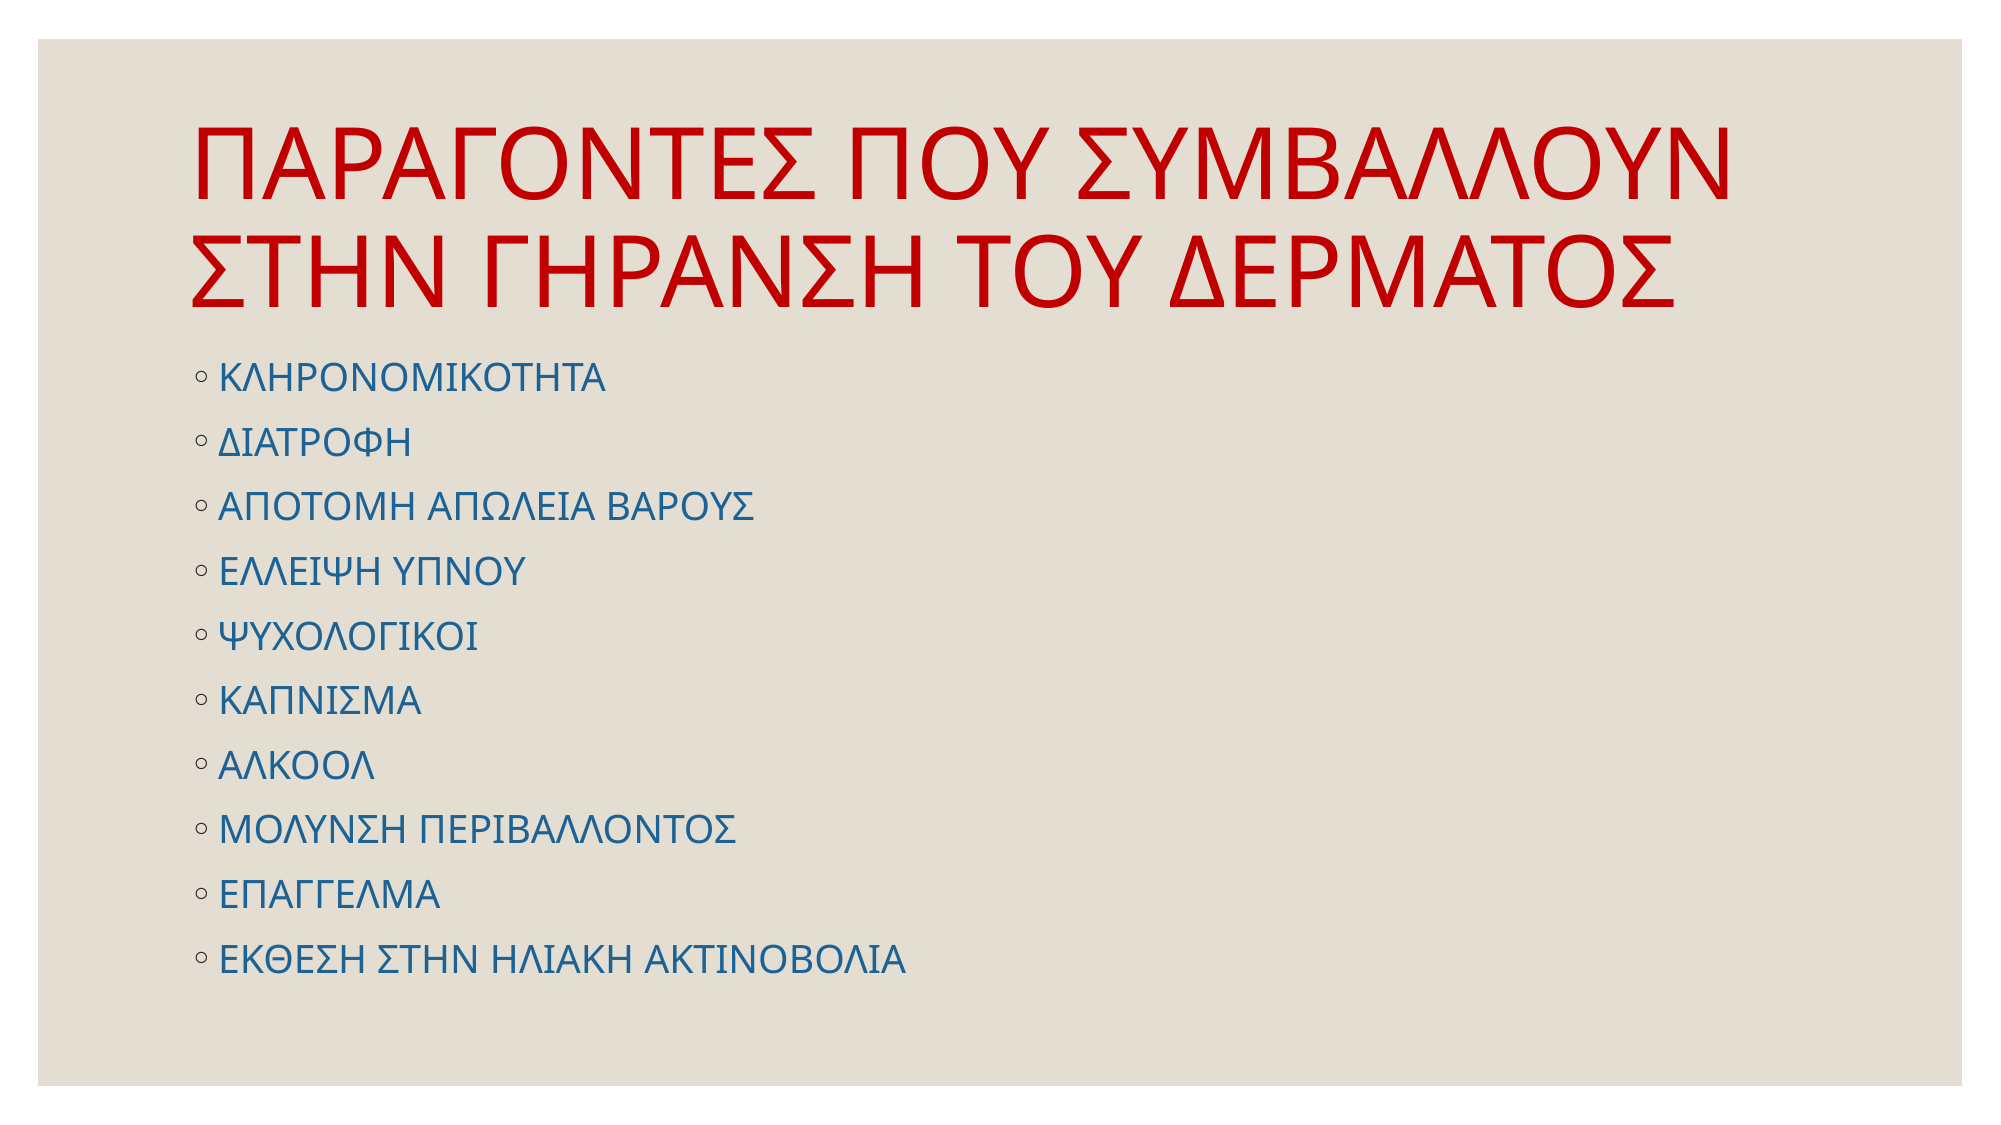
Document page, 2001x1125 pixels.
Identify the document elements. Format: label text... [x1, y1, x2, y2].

title ΠΑΡΑΓΟΝΤΕΣ ΠΟΥ ΣΥΜΒΑΛΛΟΥΝ ΣΤΗΝ ΓΗΡΑΝΣΗ ΤΟΥ ΔΕΡΜΑΤΟΣ [174, 105, 1825, 331]
list ΚΛΗΡΟΝΟΜΙΚΟΤΗΤΑ ΔΙΑΤΡΟΦΗ ΑΠΟΤΟΜΗ ΑΠΩΛΕΙΑ ΒΑΡΟΥΣ ΕΛΛΕΙΨΗ ΥΠΝΟΥ ΨΥΧΟΛΟΓΙΚΟΙ ΚΑΠΝΙΣΜΑ ΑΛΚΟΟΛ ΜΟΛΥΝΣΗ ΠΕΡΙΒΑΛΛΟΝΤΟΣ ΕΠΑΓΓΕΛΜΑ ΕΚΘΕΣΗ ΣΤΗΝ ΗΛΙΑΚΗ ΑΚΤΙΝΟΒΟΛΙΑ [174, 345, 1825, 991]
